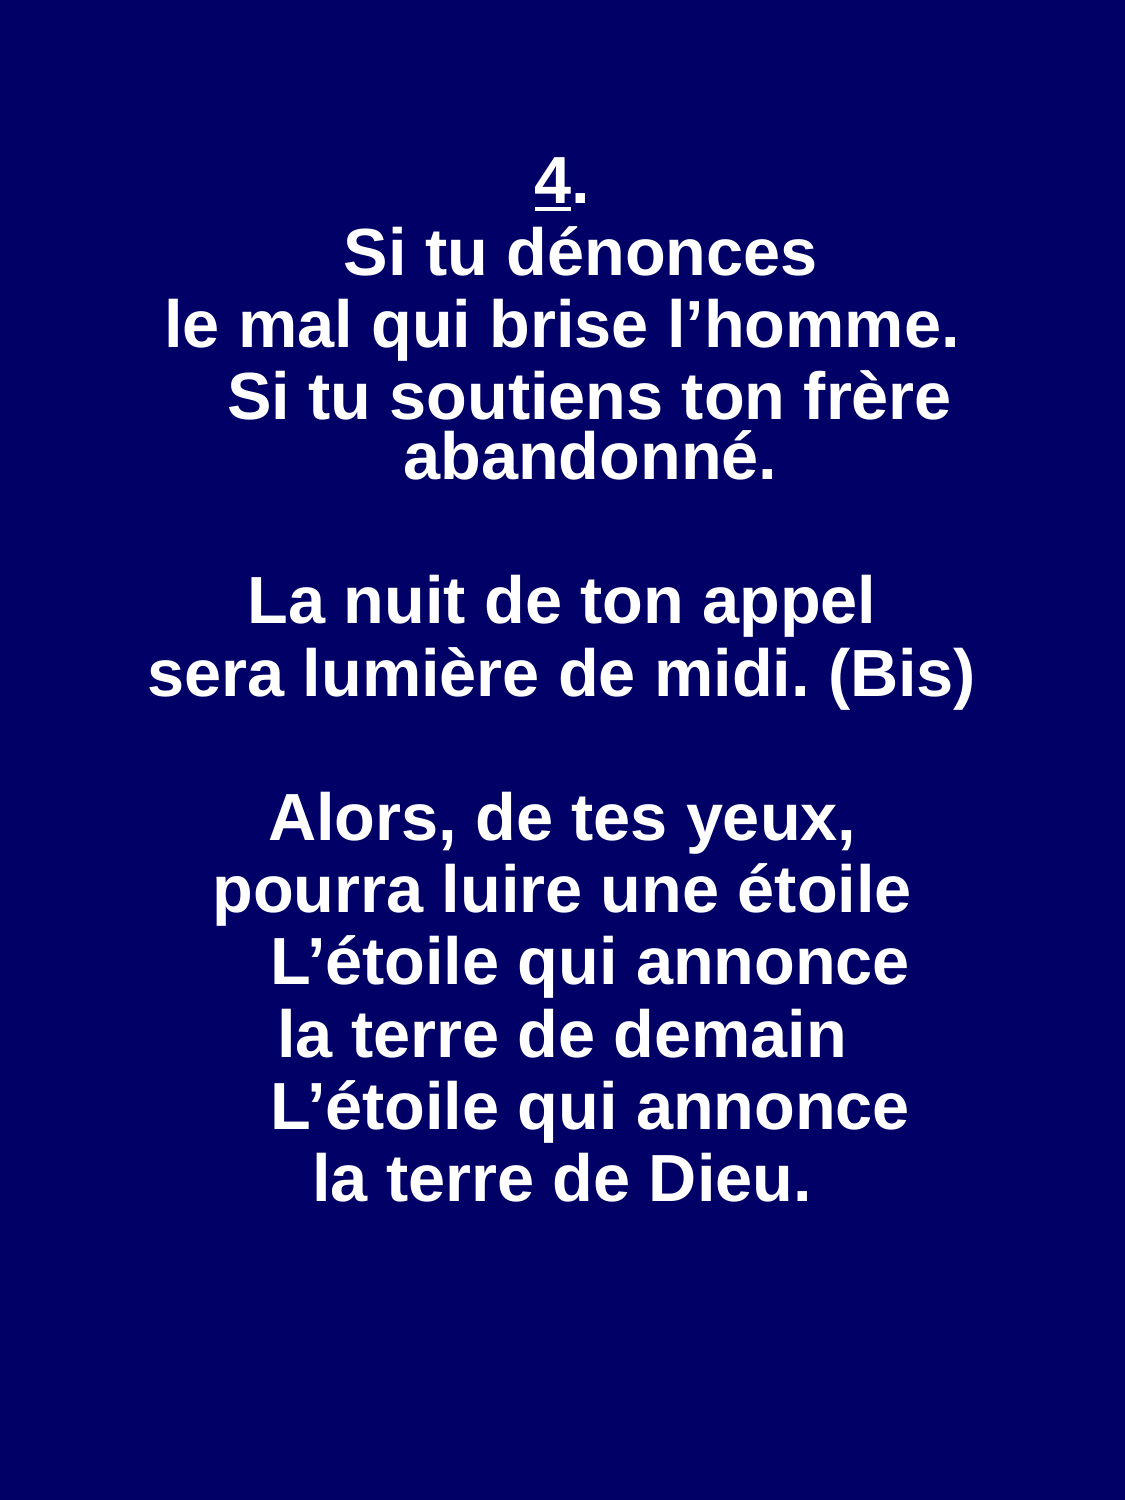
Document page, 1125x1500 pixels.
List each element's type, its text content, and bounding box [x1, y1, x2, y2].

text_box 4. Si tu dénonces le mal qui brise l’homme. Si tu soutiens ton frère abandonné. La nuit de ton appel sera lumière de midi. (Bis) Alors, de tes yeux, pourra luire une étoile L’étoile qui annonce la terre de demain L’étoile qui annonce la terre de Dieu. [0, 47, 1125, 1429]
